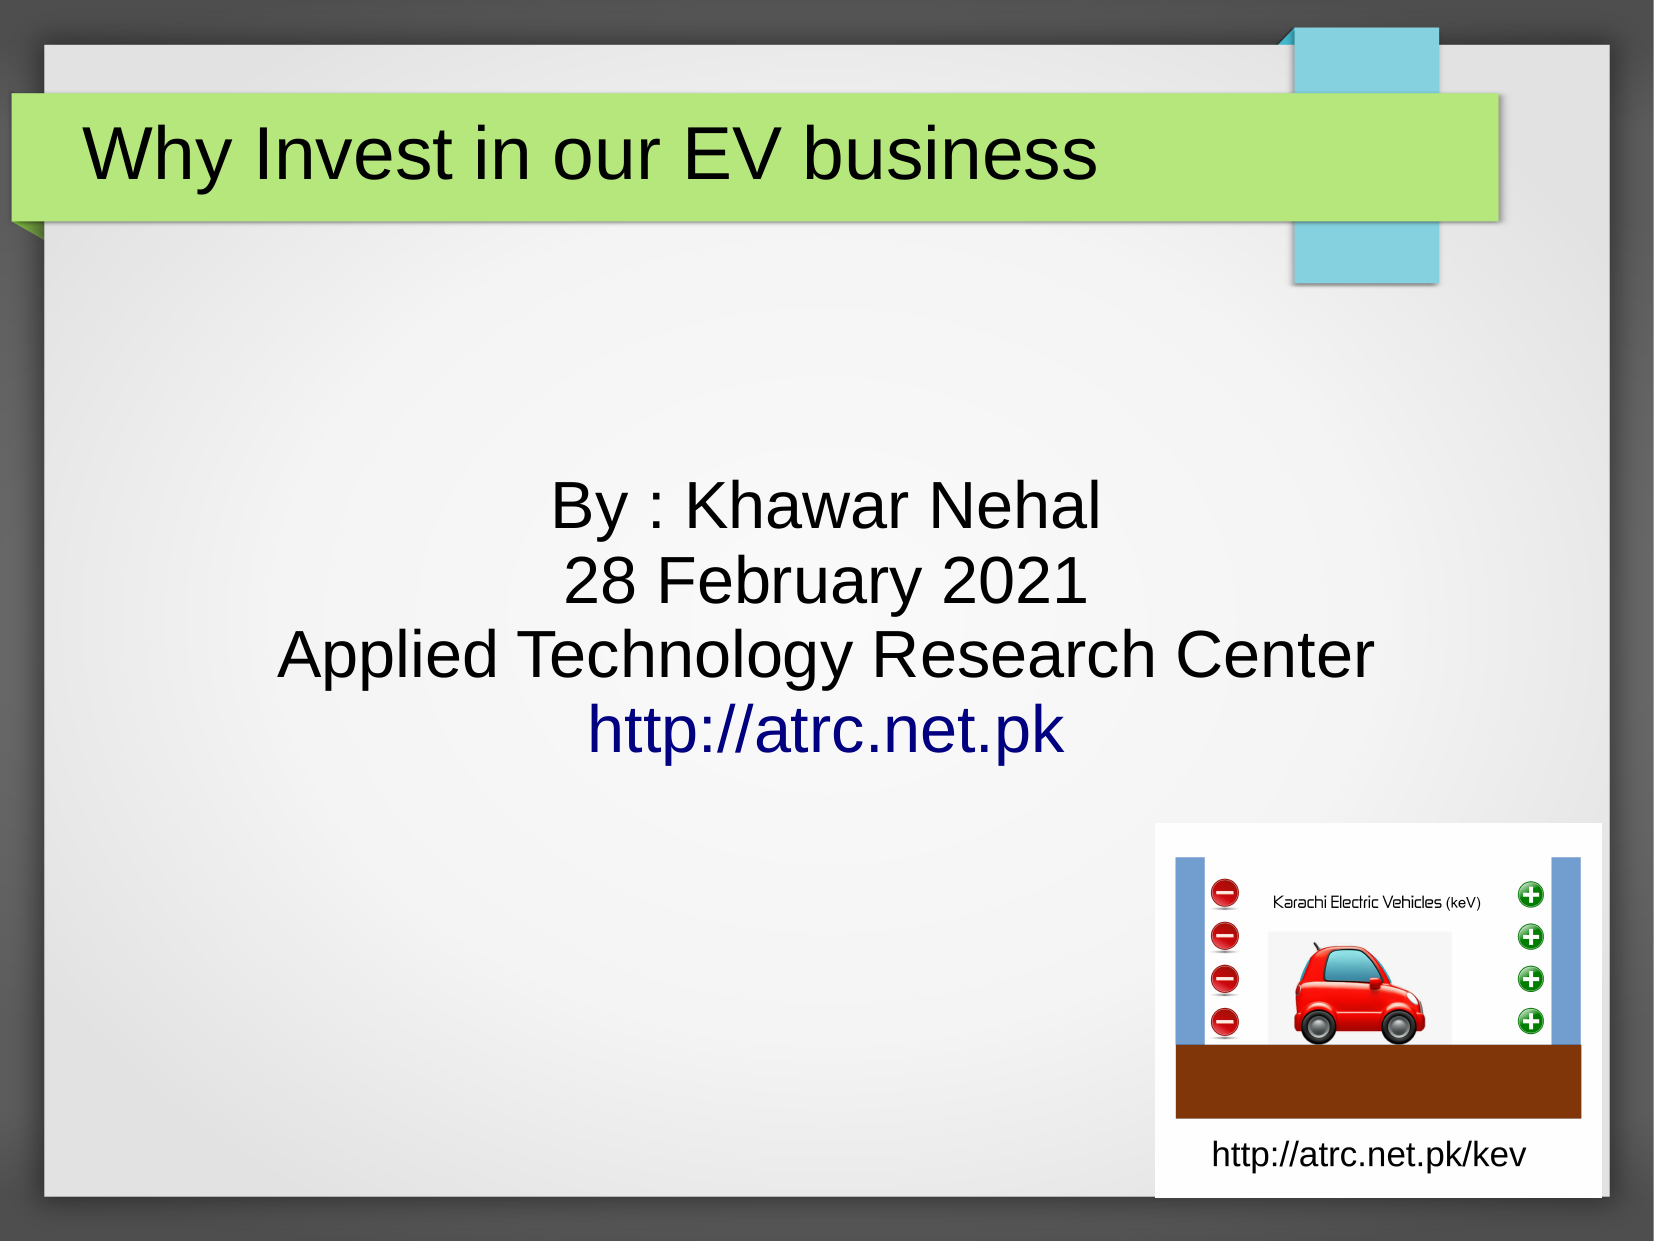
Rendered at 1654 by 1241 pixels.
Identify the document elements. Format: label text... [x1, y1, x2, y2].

subtitle By : Khawar Nehal 28 February 2021 Applied Technology Research Center http://atrc.net.pk [82, 295, 1571, 1015]
title Why Invest in our EV business [82, 94, 1264, 213]
picture [0, 0, 1654, 1241]
